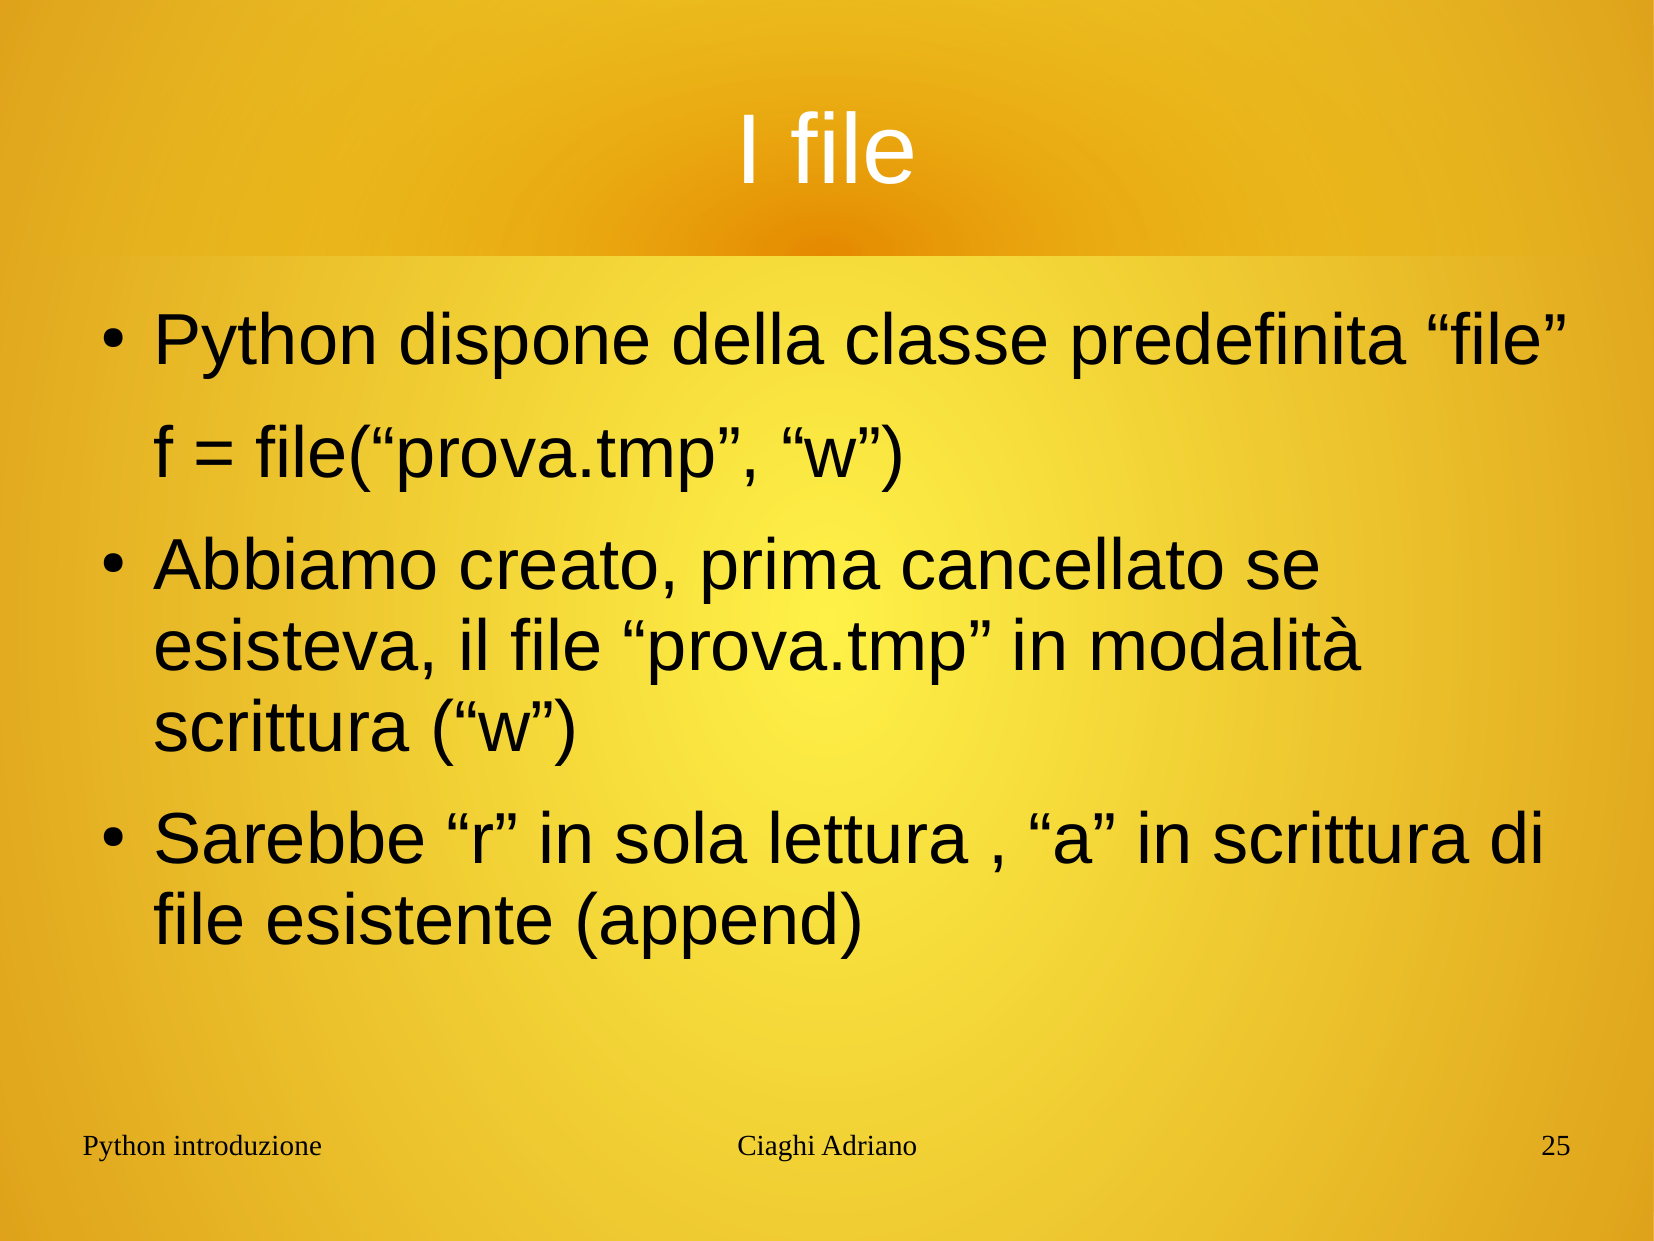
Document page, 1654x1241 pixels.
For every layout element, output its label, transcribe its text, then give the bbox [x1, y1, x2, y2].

title I file [82, 47, 1571, 252]
list Python dispone della classe predefinita “file” f = file(“prova.tmp”, “w”) Abbiamo creato, prima cancellato se esisteva, il file “prova.tmp” in modalità scrittura (“w”) Sarebbe “r” in sola lettura , “a” in scrittura di file esistente (append) [82, 299, 1571, 1019]
